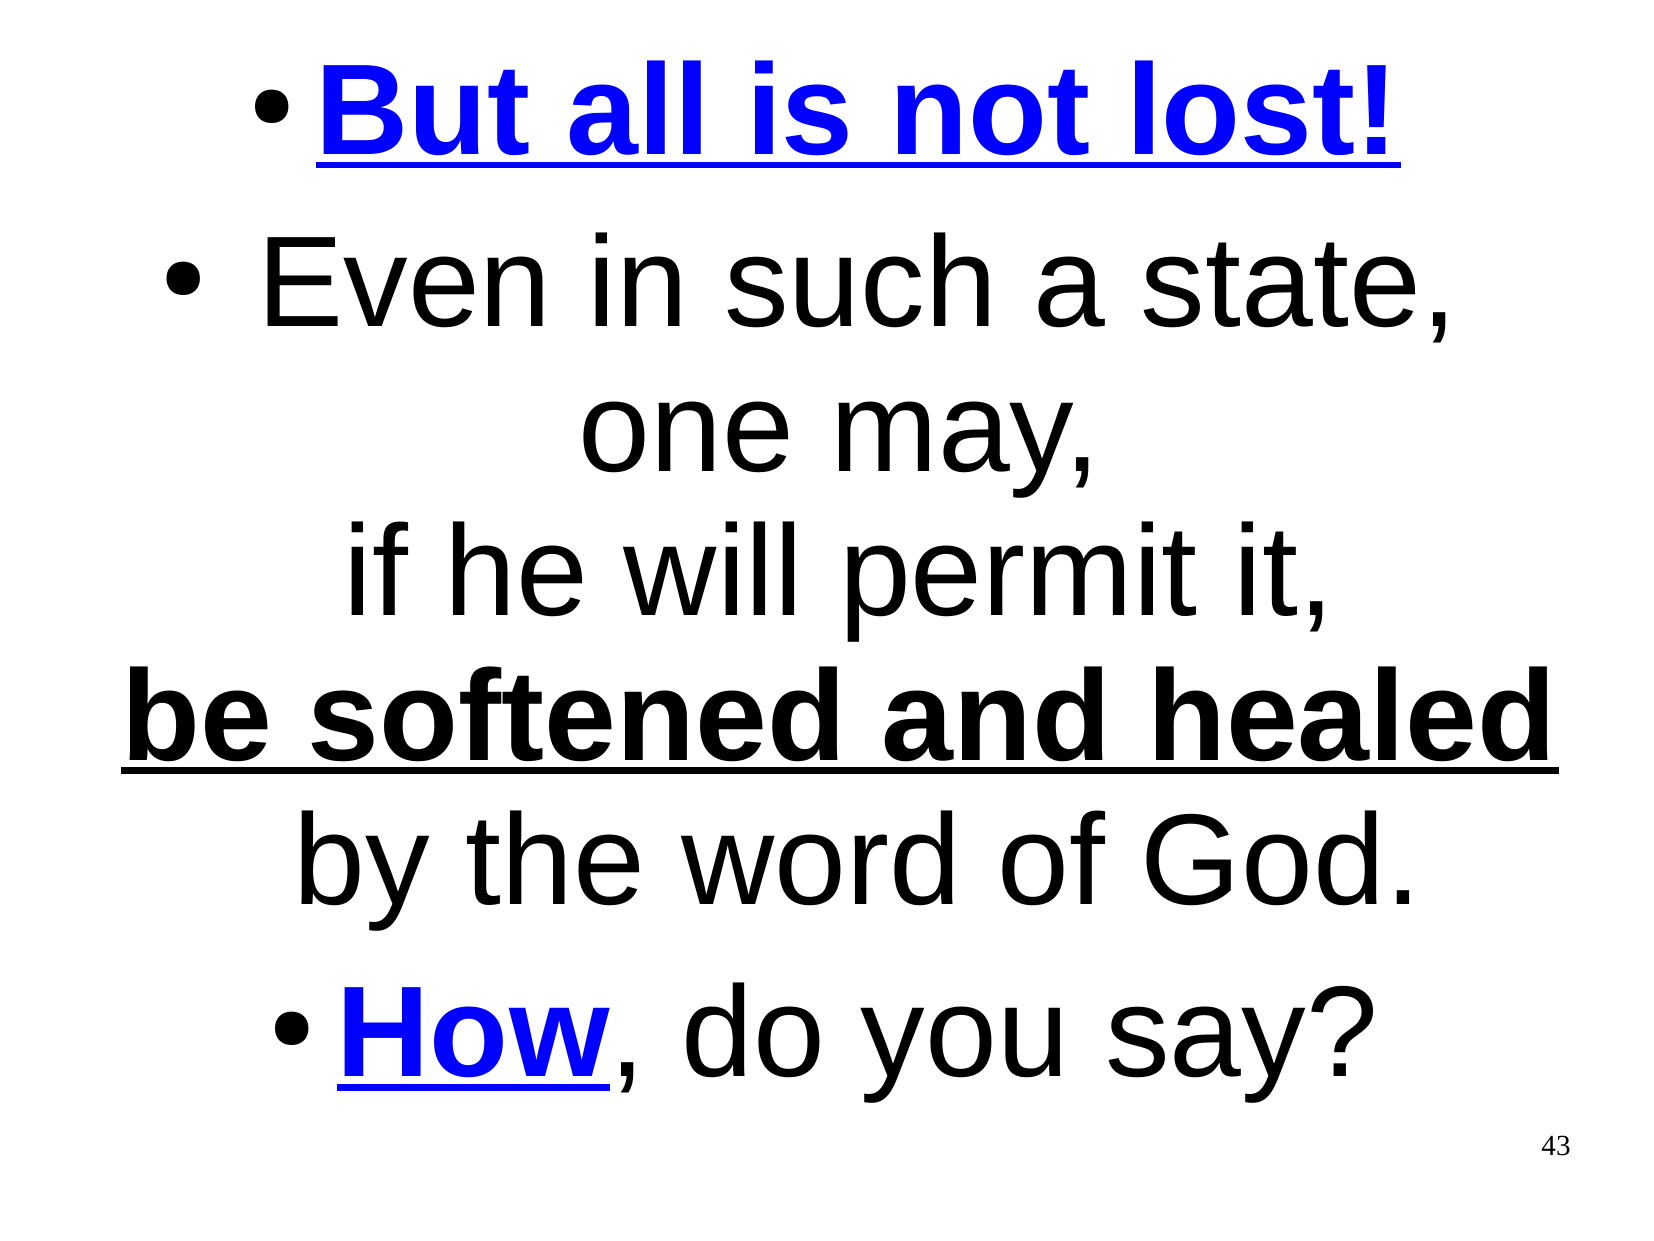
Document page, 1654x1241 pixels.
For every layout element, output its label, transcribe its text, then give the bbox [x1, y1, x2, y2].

list But all is not lost! Even in such a state, one may, if he will permit it, be softened and healed by the word of God. How, do you say? [37, 37, 1613, 1201]
